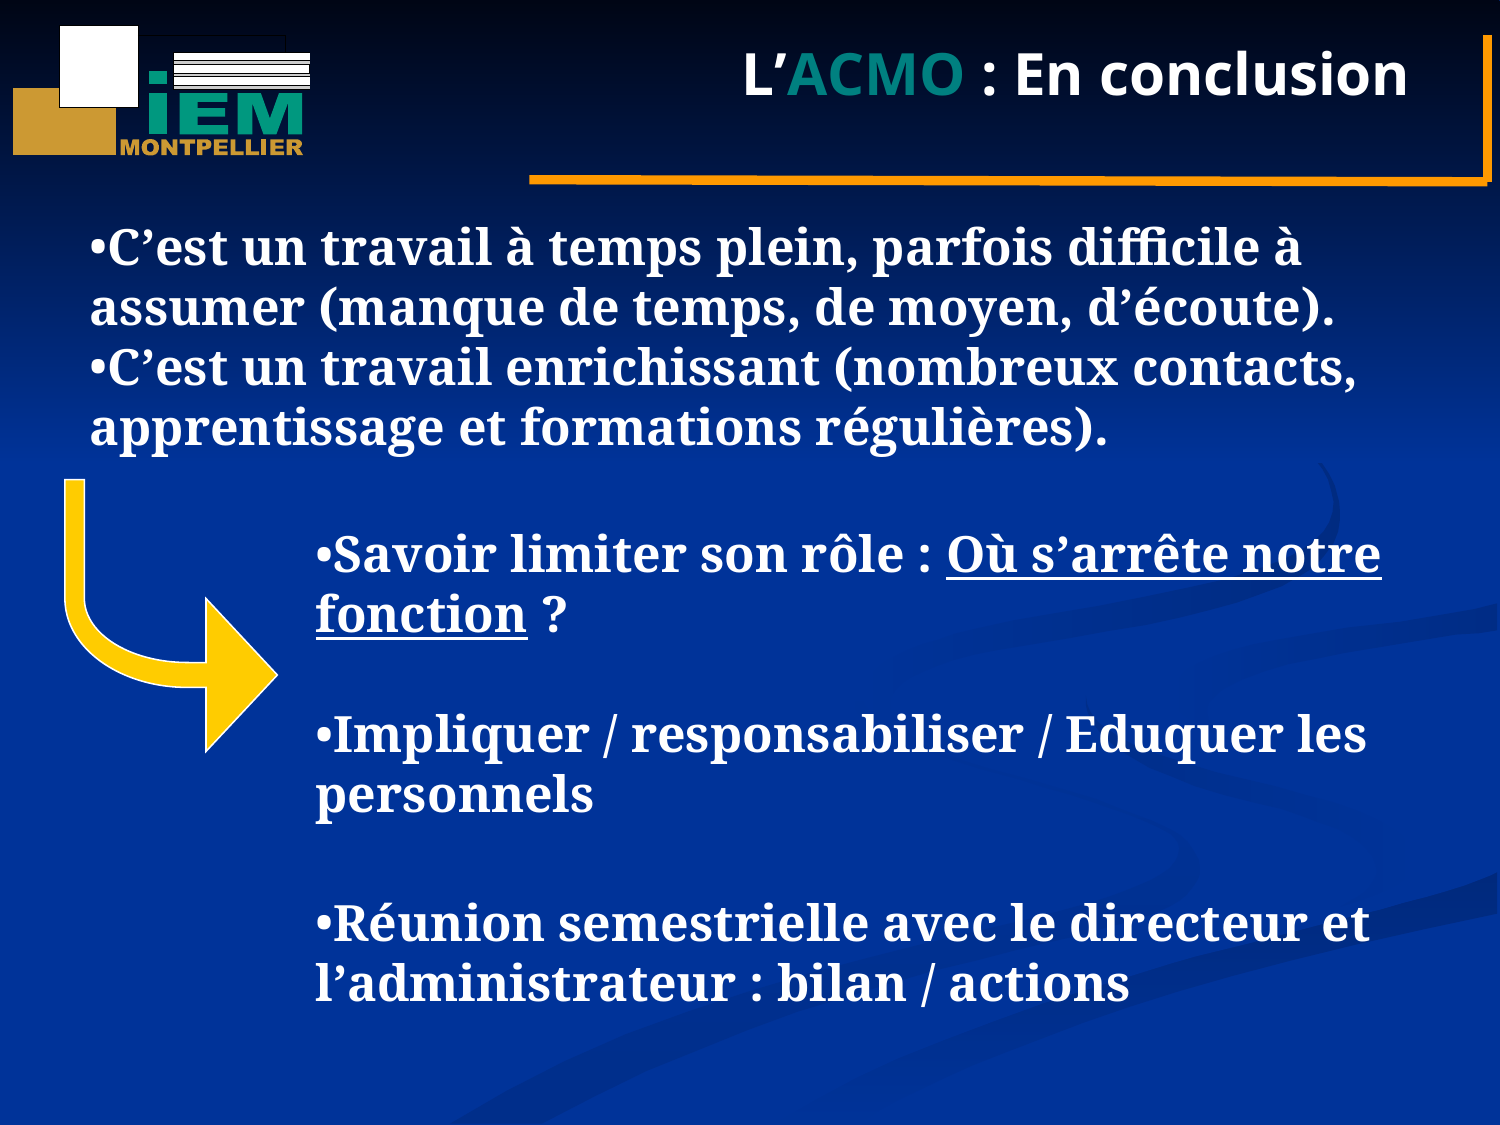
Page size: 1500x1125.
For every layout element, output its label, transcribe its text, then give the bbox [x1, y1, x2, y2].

picture [12, 24, 310, 156]
text_box [64, 479, 278, 752]
text_box L’ACMO : En conclusion [332, 36, 1463, 199]
text_box C’est un travail à temps plein, parfois difficile à assumer (manque de temps, de moyen, d’écoute). C’est un travail enrichissant (nombreux contacts, apprentissage et formations régulières). [0, 207, 1500, 464]
text_box Savoir limiter son rôle : Où s’arrête notre fonction ? Impliquer / responsabiliser / Eduquer les personnels Réunion semestrielle avec le directeur et l’administrateur : bilan / actions [301, 515, 1500, 1020]
